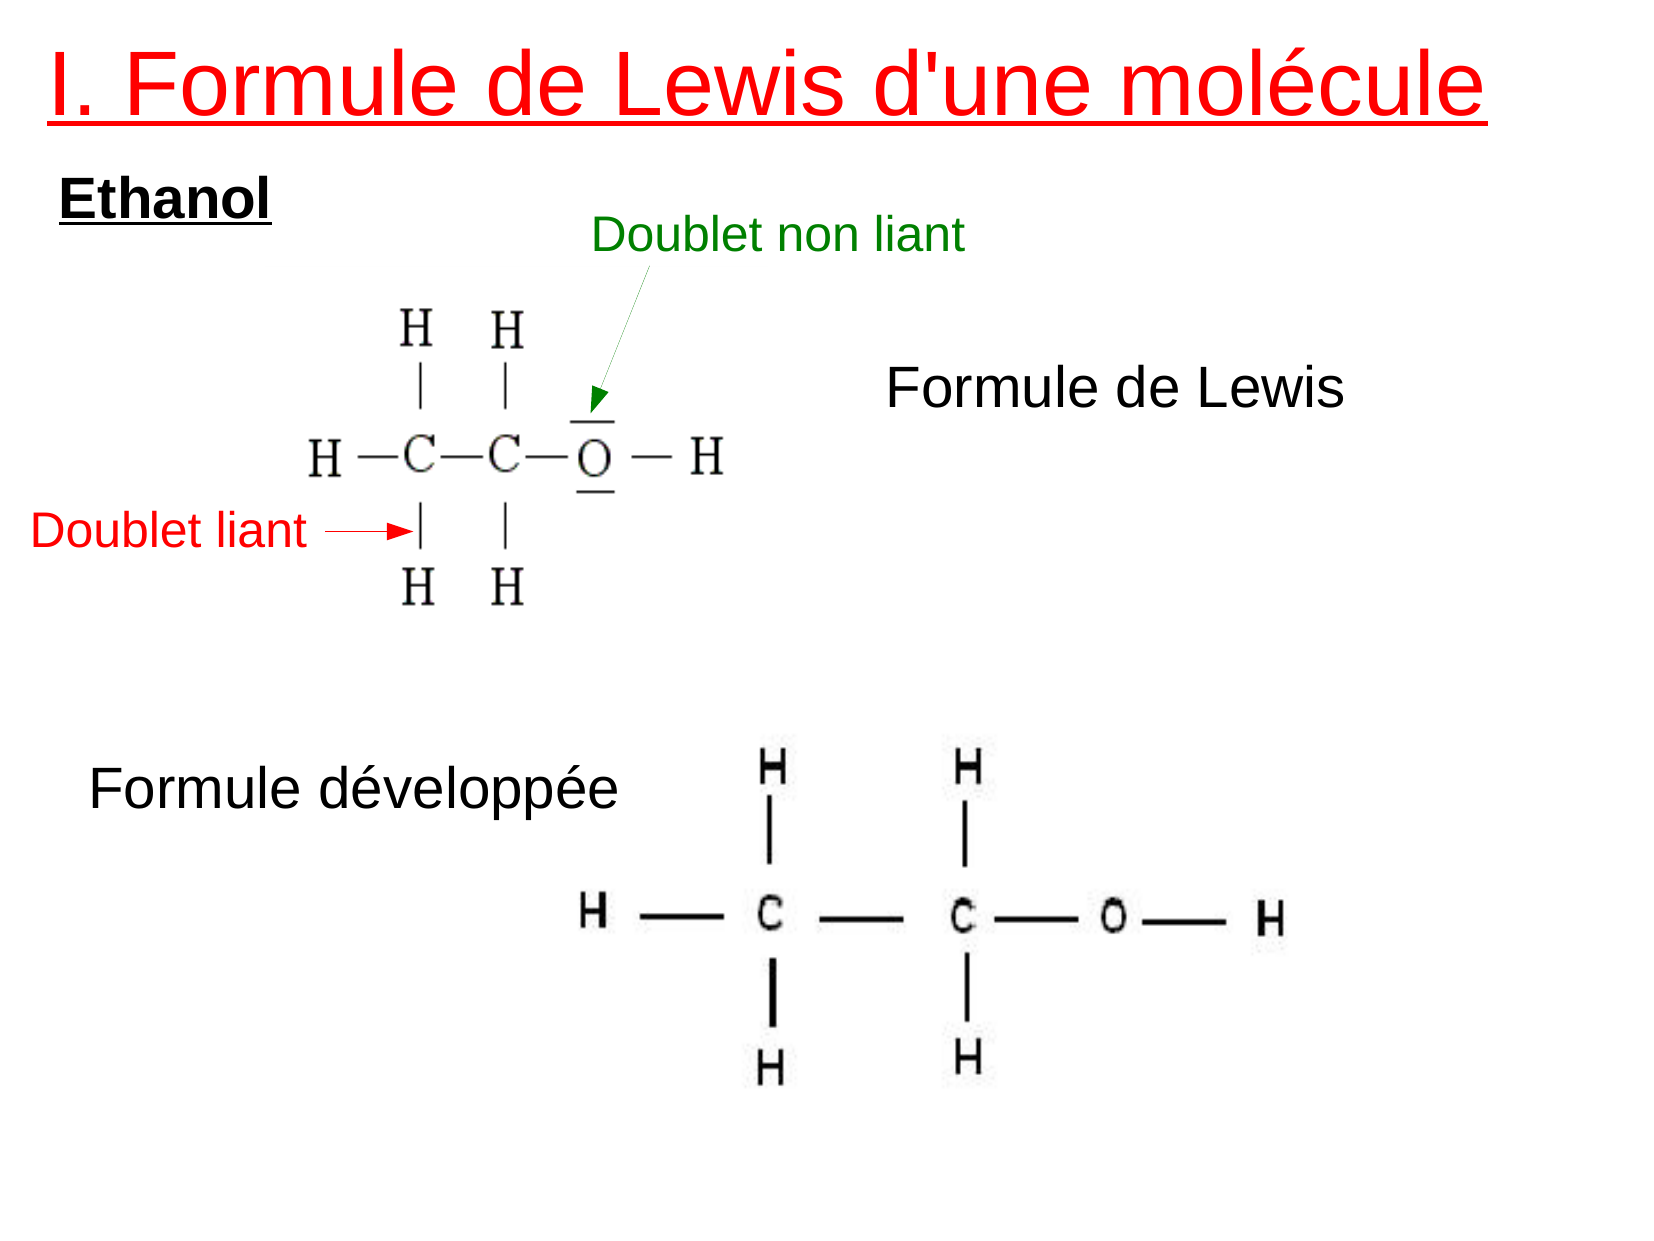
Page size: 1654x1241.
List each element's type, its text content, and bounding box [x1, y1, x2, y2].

list Formule de Lewis [885, 354, 1447, 455]
list Doublet liant [29, 501, 325, 562]
list Doublet non liant [590, 206, 1004, 266]
list Ethanol [59, 165, 473, 266]
picture [561, 713, 1320, 1123]
list Formule développée [88, 756, 650, 857]
title I. Formule de Lewis d'une molécule [47, 29, 1536, 139]
picture [265, 265, 768, 650]
